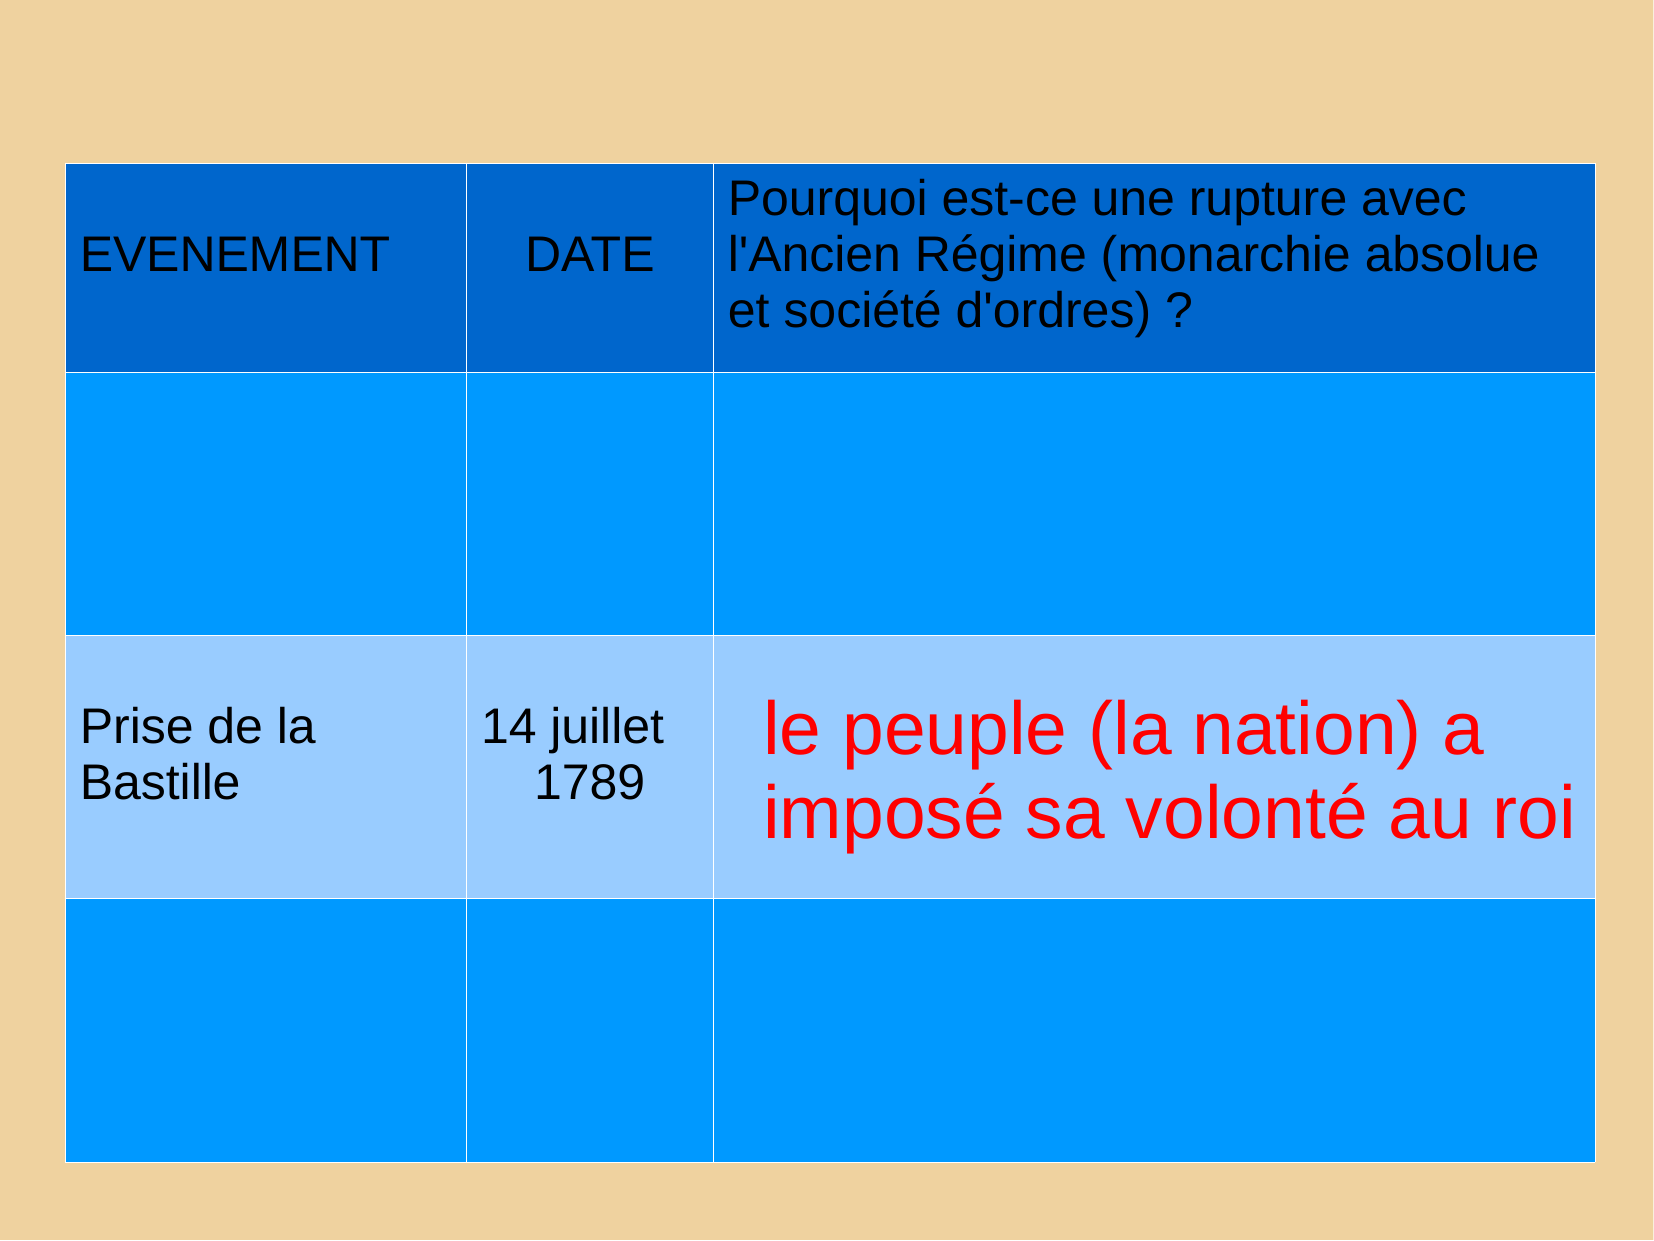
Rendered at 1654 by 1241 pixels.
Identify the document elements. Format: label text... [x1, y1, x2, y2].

table_header DATE [467, 164, 713, 372]
table_header EVENEMENT [66, 164, 466, 372]
table_cell [714, 636, 1595, 898]
table_cell [66, 373, 466, 635]
table_cell [467, 373, 713, 635]
table_cell 14 juillet 1789 [467, 636, 713, 898]
text_box le peuple (la nation) a imposé sa volonté au roi [748, 679, 1619, 895]
table_cell [66, 899, 466, 1162]
table_cell [714, 373, 1595, 635]
table_cell Prise de la Bastille [66, 636, 466, 898]
table_header Pourquoi est-ce une rupture avec l'Ancien Régime (monarchie absolue et société d'ordres) ? [714, 164, 1595, 372]
table_cell [467, 899, 713, 1162]
table_cell [714, 899, 1595, 1162]
